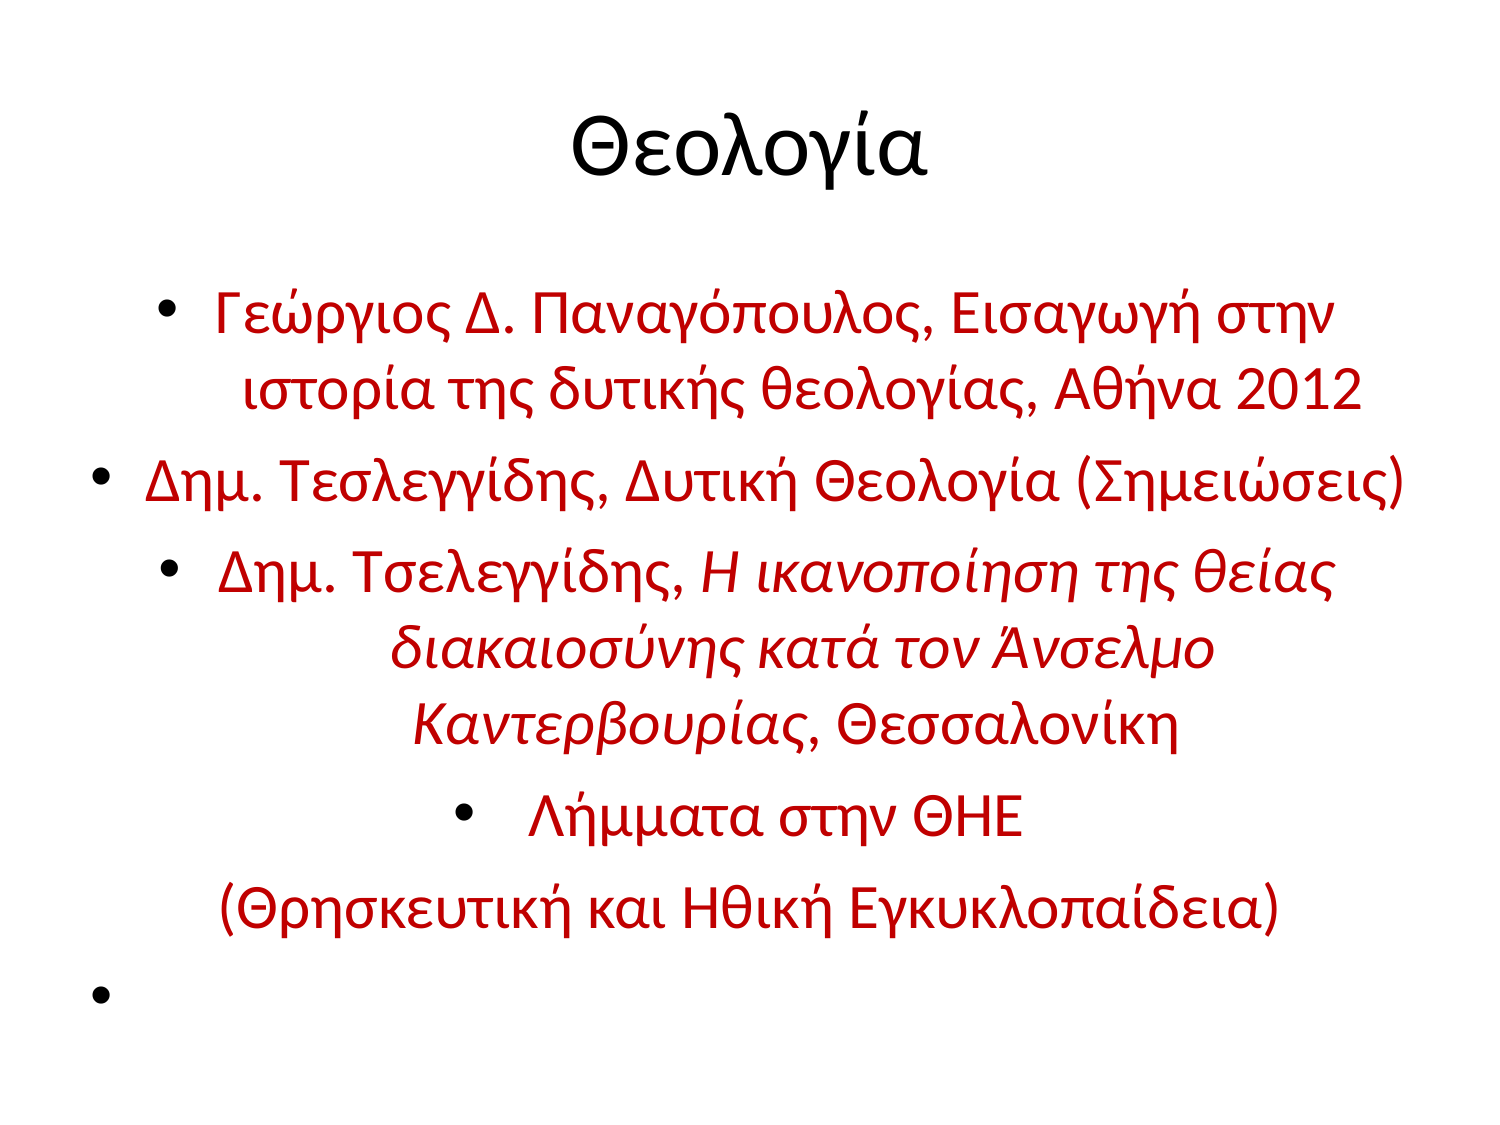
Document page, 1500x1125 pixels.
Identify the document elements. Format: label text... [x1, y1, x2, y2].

title Θεολογία [75, 45, 1426, 233]
list Γεώργιος Δ. Παναγόπουλος, Εισαγωγή στην ιστορία της δυτικής θεολογίας, Αθήνα 2012 Δημ. Τεσλεγγίδης, Δυτική Θεολογία (Σημειώσεις) Δημ. Τσελεγγίδης, Η ικανοποίηση της θείας διακαιοσύνης κατά τον Άνσελμο Καντερβουρίας, Θεσσαλονίκη Λήμματα στην ΘΗΕ (Θρησκευτική και Ηθική Εγκυκλοπαίδεια) [75, 262, 1426, 1005]
